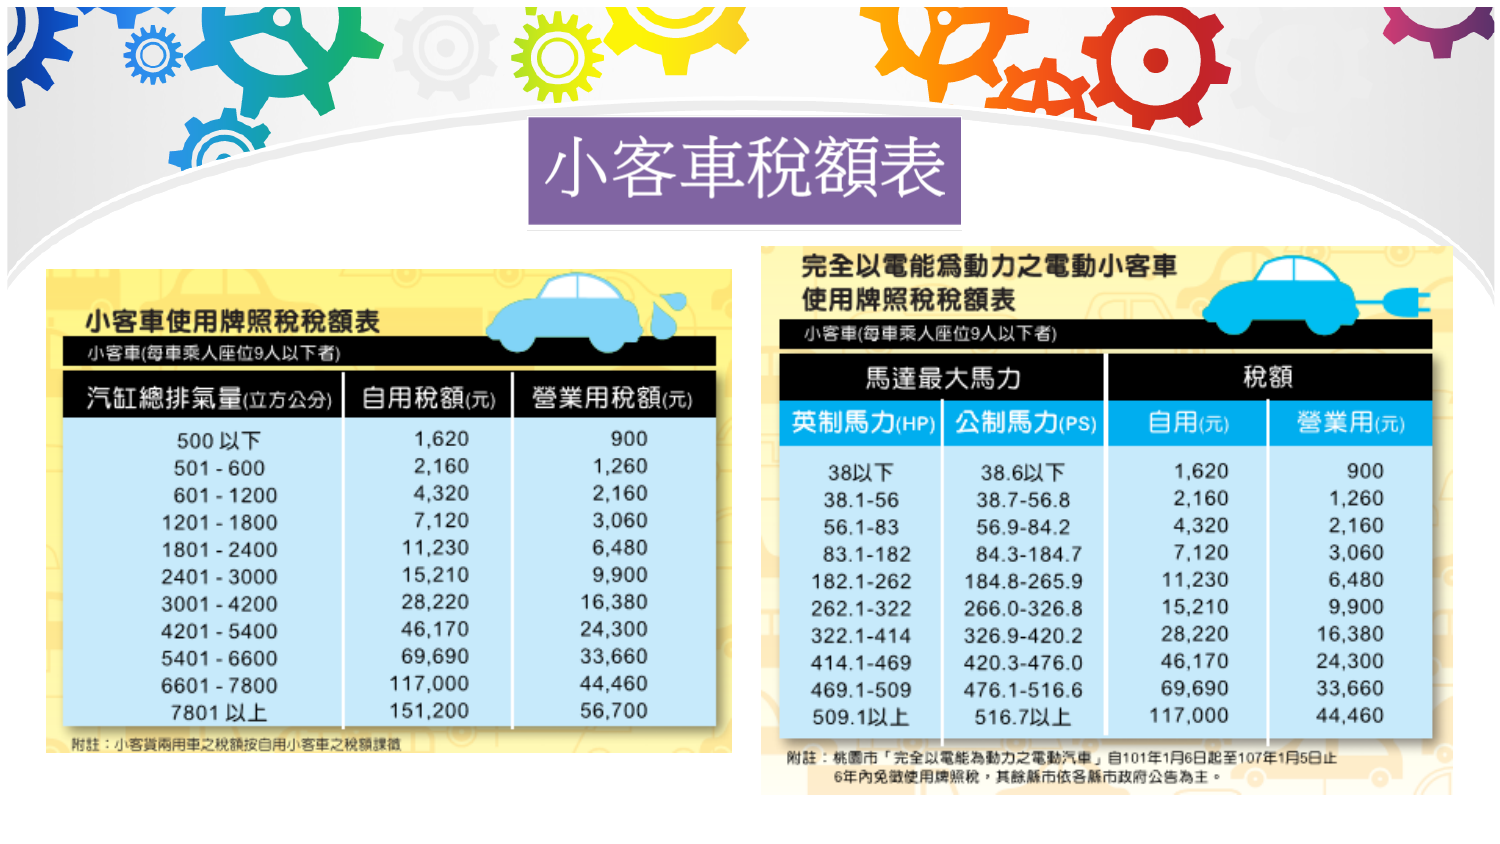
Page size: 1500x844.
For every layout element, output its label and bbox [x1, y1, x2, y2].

picture [761, 246, 1453, 795]
picture [527, 102, 962, 245]
picture [46, 269, 732, 753]
